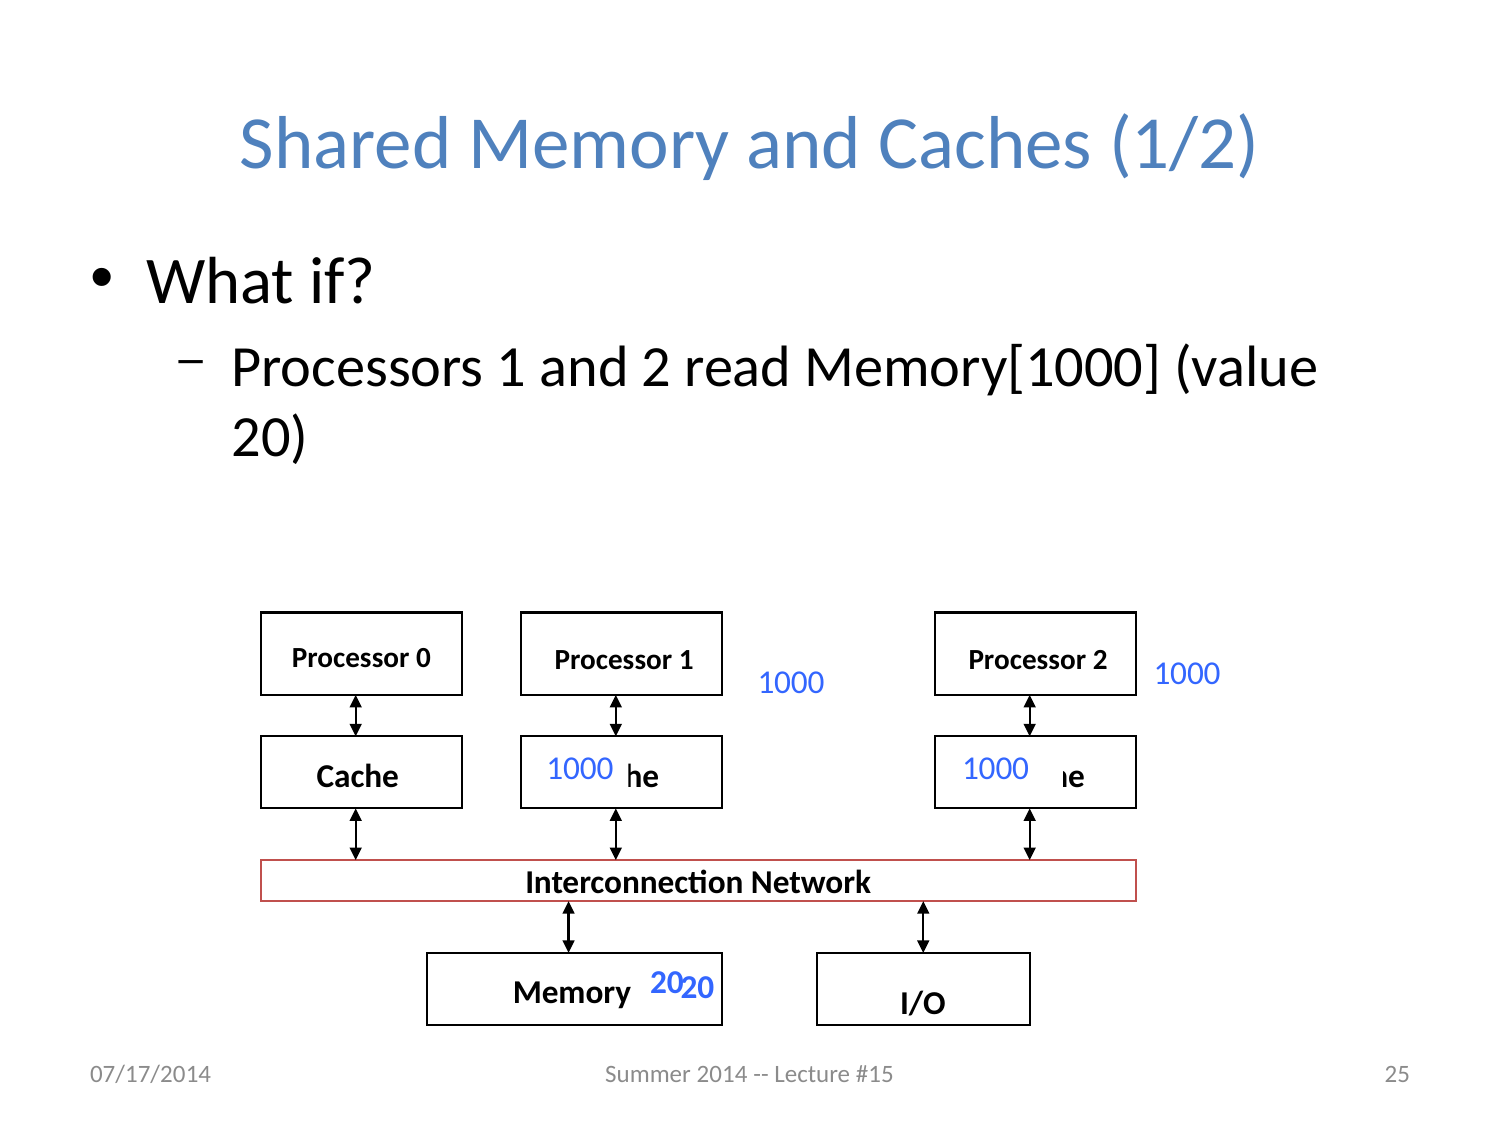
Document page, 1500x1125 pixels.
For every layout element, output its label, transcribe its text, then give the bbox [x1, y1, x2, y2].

footer Summer 2014 -- Lecture #15 [512, 1042, 988, 1103]
text_box Cache [301, 746, 415, 802]
text_box Cache [987, 746, 1100, 802]
list What if? Processors 1 and 2 read Memory[1000] (value 20) [75, 229, 1425, 592]
text_box 1000 [947, 738, 1063, 794]
text_box Processor 0 [277, 630, 447, 681]
text_box I/O [885, 973, 961, 1029]
text_box 1000 [531, 738, 629, 794]
slide_number 07/17/2014 [75, 1042, 425, 1103]
text_box Processor 2 [953, 633, 1123, 683]
title Shared Memory and Caches (1/2) [75, 45, 1425, 229]
text_box 1000 [742, 652, 840, 708]
text_box Cache [562, 746, 675, 802]
text_box 1000 [1138, 644, 1244, 700]
text_box Memory [498, 963, 647, 1018]
text_box 20 [665, 958, 730, 1014]
text_box Processor 1 [539, 633, 709, 683]
text_box 20 [635, 952, 699, 1008]
text_box 20 [657, 981, 665, 990]
text_box Interconnection Network [261, 860, 1137, 902]
slide_number <number> [1074, 1042, 1425, 1103]
